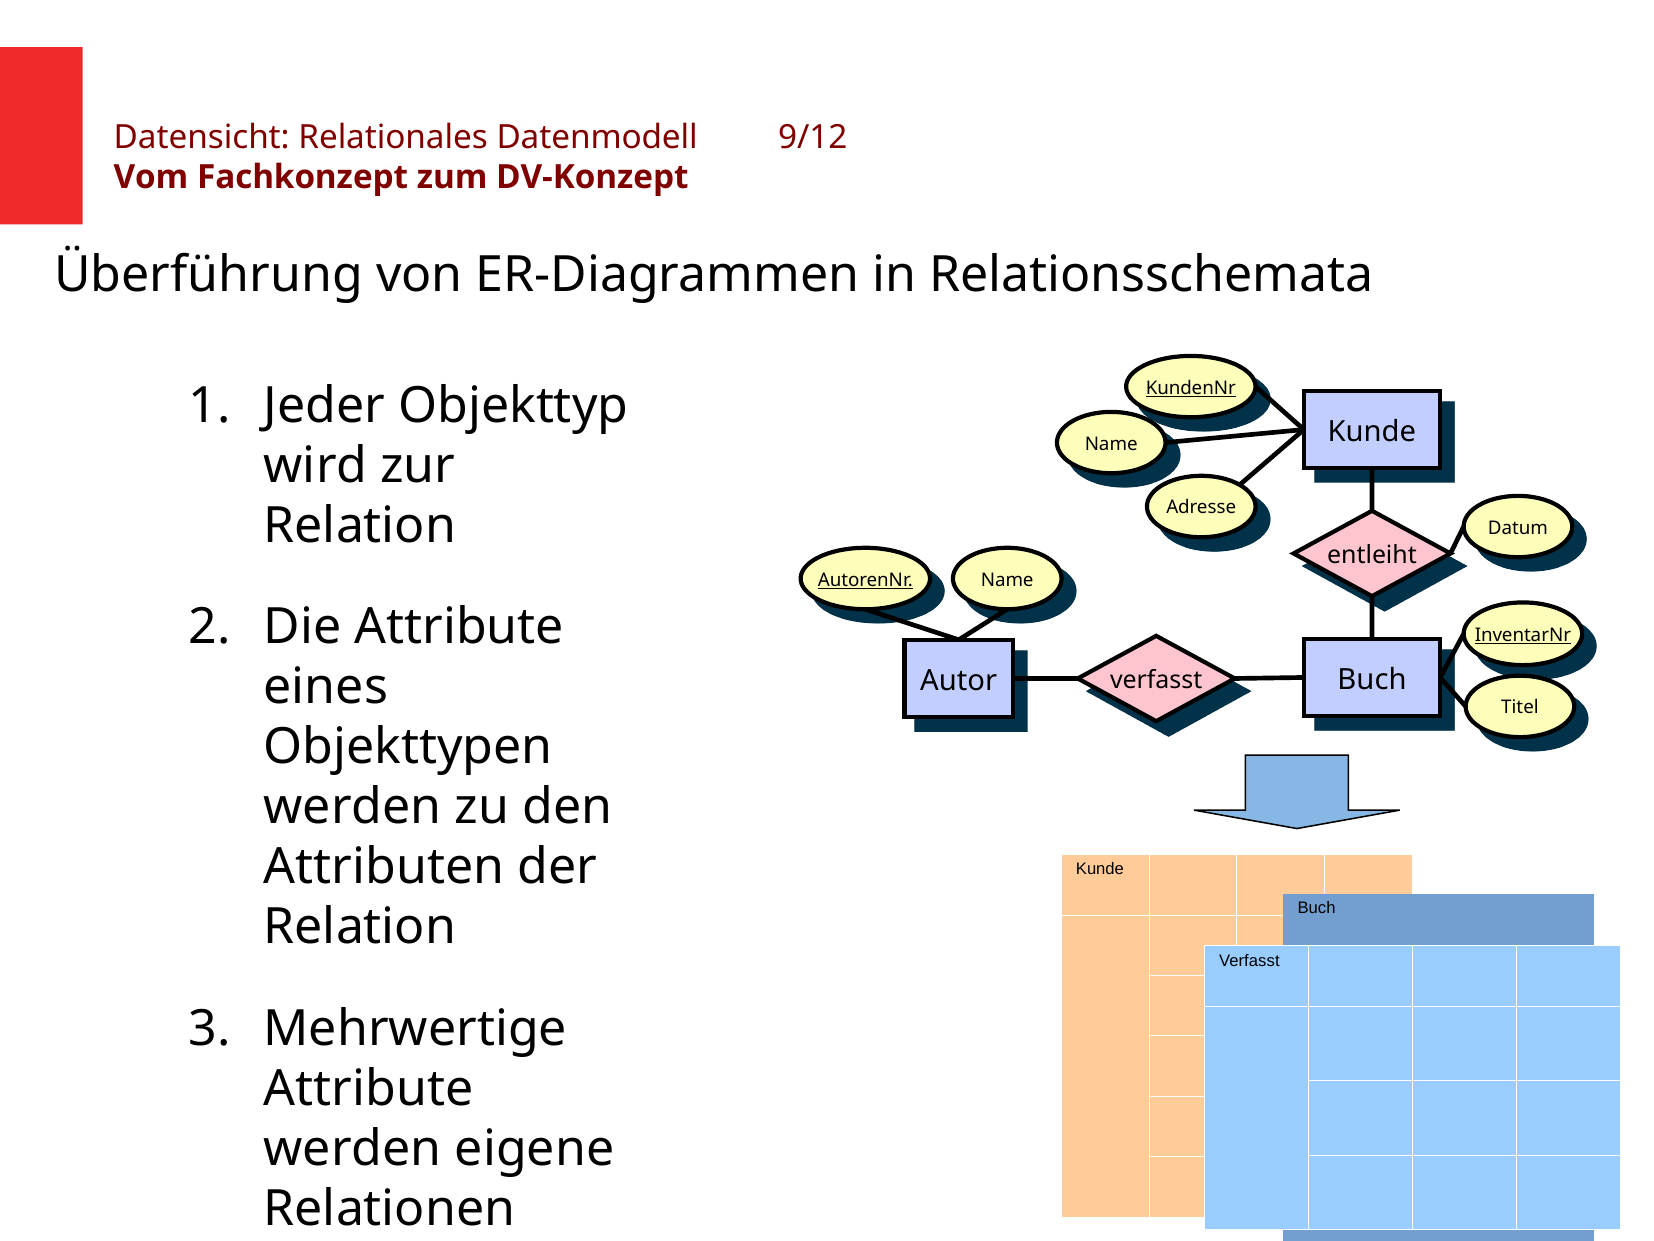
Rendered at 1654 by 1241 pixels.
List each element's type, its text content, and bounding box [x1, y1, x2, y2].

table_header [1237, 855, 1324, 915]
text_box Buch [1304, 639, 1440, 716]
table_header [1413, 946, 1516, 1006]
text_box InventarNr [1463, 602, 1583, 666]
table_cell [1205, 1007, 1308, 1229]
text_box entleiht [1293, 511, 1450, 596]
table_header [1439, 894, 1517, 945]
text_box Kunde [1304, 391, 1440, 468]
table_cell [1309, 1007, 1412, 1080]
table_cell [1413, 1007, 1516, 1080]
table_cell [1237, 916, 1283, 945]
text_box AutorenNr. [800, 547, 931, 610]
table_cell [1413, 1081, 1516, 1155]
table_cell [1517, 1156, 1620, 1229]
table_cell [1517, 1007, 1620, 1080]
table_cell [1309, 1081, 1412, 1155]
text_box Name [1056, 411, 1166, 474]
text_box Datum [1463, 495, 1573, 558]
table_header Kunde [1062, 855, 1149, 915]
text_box Überführung von ER-Diagrammen in Relationsschemata [39, 234, 1390, 310]
table_cell [1150, 1036, 1204, 1096]
table_header [1517, 946, 1620, 1006]
table_header [1361, 894, 1439, 945]
table_header Verfasst [1205, 946, 1308, 1006]
text_box Titel [1465, 675, 1575, 738]
table_cell [1309, 1156, 1412, 1229]
table_header Buch [1283, 894, 1361, 945]
table_cell [1439, 1230, 1517, 1241]
table_header [1517, 894, 1594, 945]
table_cell [1150, 916, 1236, 975]
text_box Autor [904, 640, 1013, 717]
table_cell [1517, 1230, 1594, 1241]
text_box Adresse [1146, 475, 1256, 538]
table_cell [1062, 916, 1149, 1217]
table_header [1309, 946, 1412, 1006]
title Datensicht: Relationales Datenmodell 9/12 Vom Fachkonzept zum DV-Konzept [113, 82, 1550, 196]
text_box [1193, 755, 1400, 829]
text_box verfasst [1078, 635, 1234, 722]
table_cell [1150, 1097, 1204, 1156]
table_cell [1150, 976, 1204, 1035]
list Jeder Objekttyp wird zur Relation Die Attribute eines Objekttypen werden zu den Attributen der Relation Mehrwertige Attribute werden eigene Relationen [113, 372, 648, 1062]
table_header [1150, 855, 1236, 915]
table_header [1325, 855, 1412, 894]
table_cell [1361, 1230, 1439, 1241]
table_cell [1517, 1081, 1620, 1155]
text_box Name [952, 547, 1062, 610]
table_cell [1150, 1157, 1204, 1217]
table_cell [1413, 1156, 1516, 1229]
table_cell [1283, 1230, 1361, 1241]
text_box KundenNr [1126, 355, 1256, 418]
